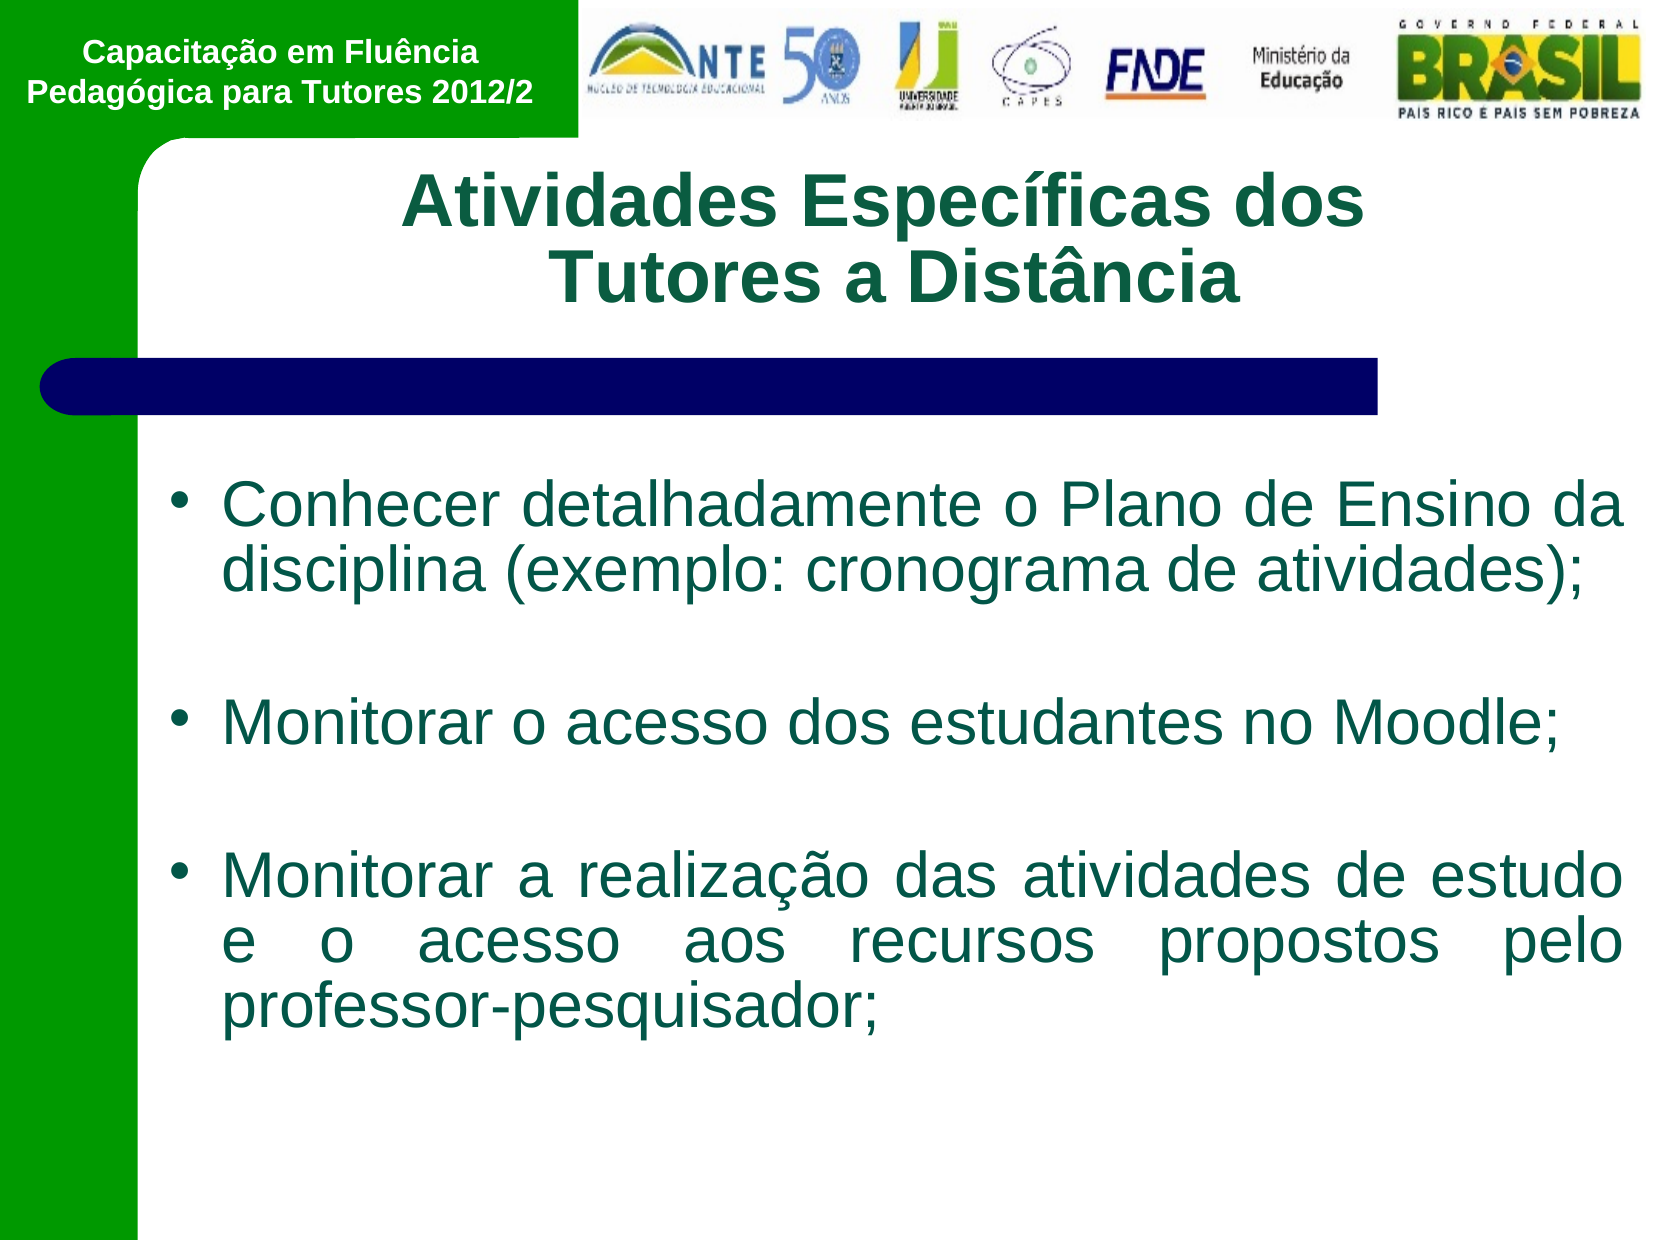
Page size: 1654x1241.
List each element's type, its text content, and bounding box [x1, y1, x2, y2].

title Atividades Específicas dos Tutores a Distância [177, 155, 1612, 386]
list Conhecer detalhadamente o Plano de Ensino da disciplina (exemplo: cronograma de atividades); Monitorar o acesso dos estudantes no Moodle; Monitorar a realização das atividades de estudo e o acesso aos recursos propostos pelo professor-pesquisador; [151, 386, 1625, 1194]
picture [582, 8, 1646, 121]
